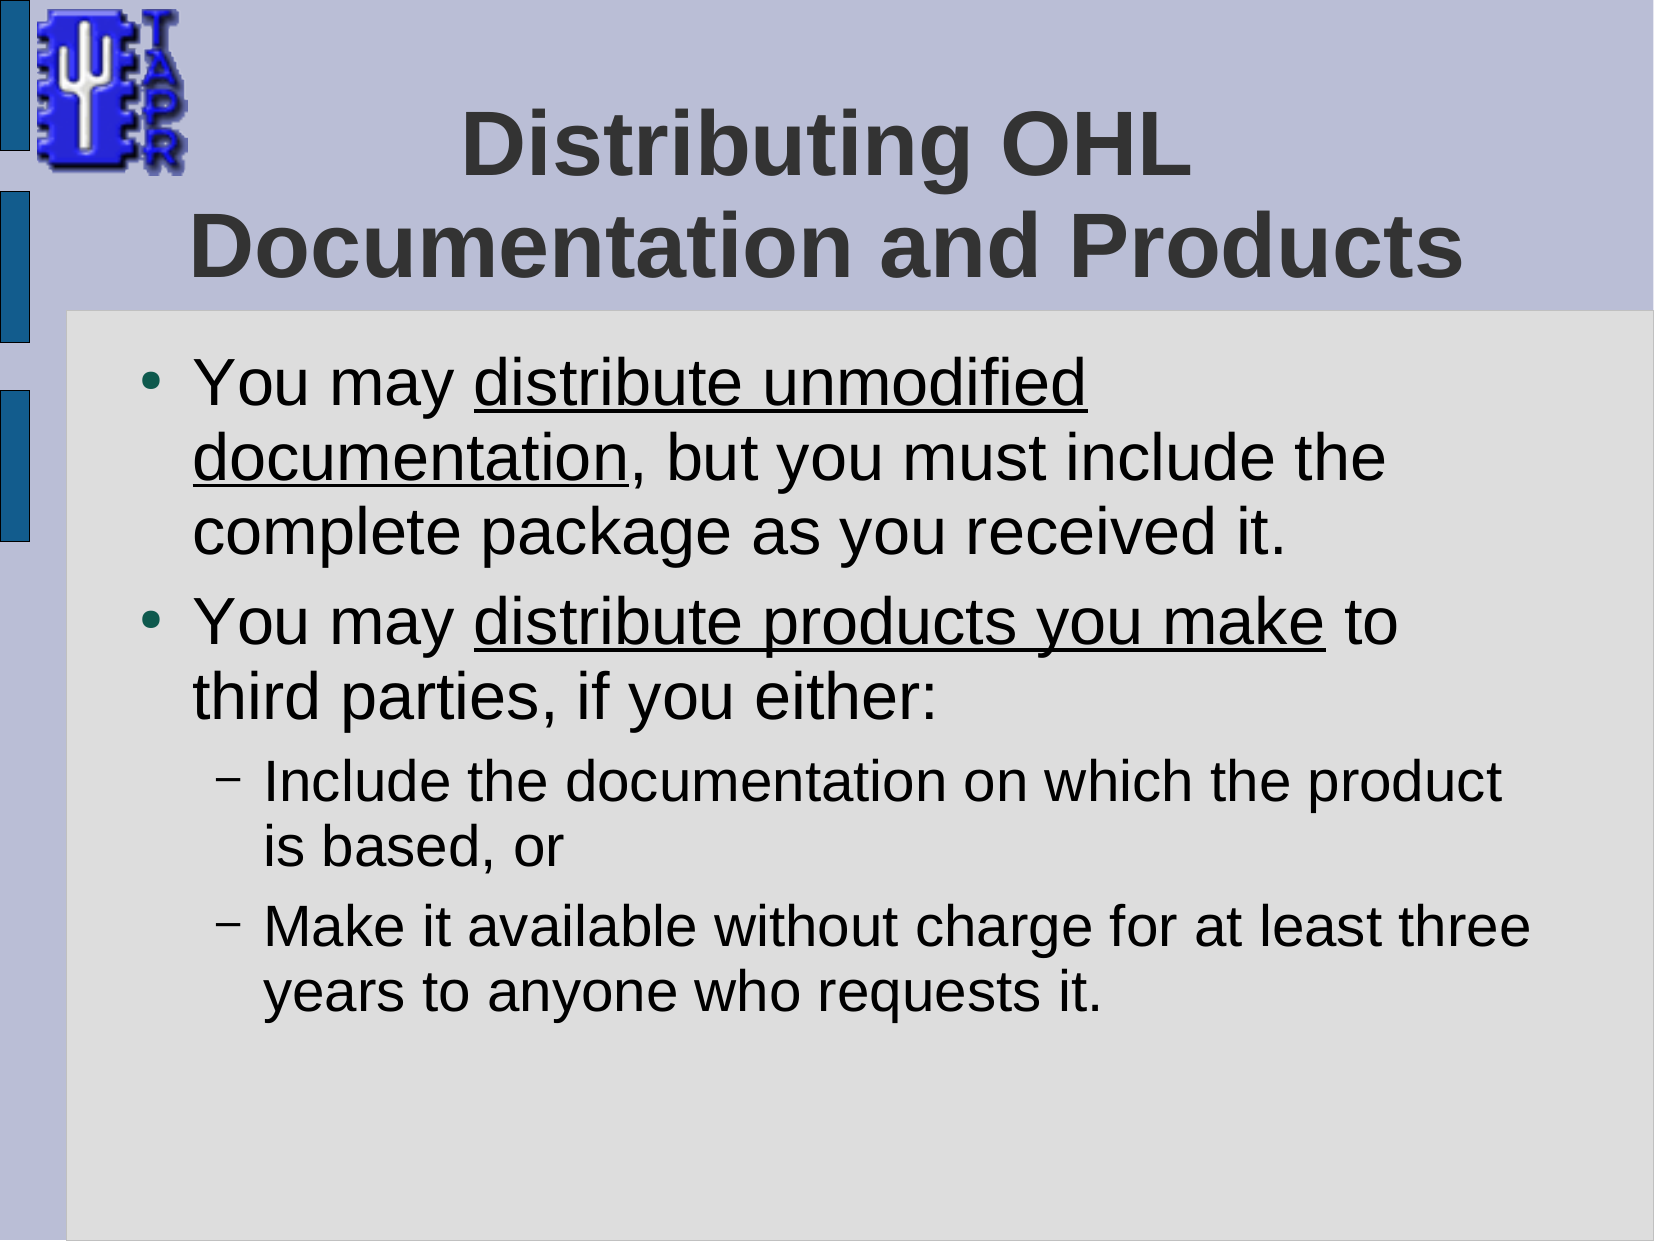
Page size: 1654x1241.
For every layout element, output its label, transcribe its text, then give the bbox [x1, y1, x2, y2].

title Distributing OHL Documentation and Products [121, 91, 1534, 299]
picture [37, 9, 188, 176]
list You may distribute unmodified documentation, but you must include the complete package as you received it. You may distribute products you make to third parties, if you either: Include the documentation on which the product is based, or Make it available without charge for at least three years to anyone who requests it. [121, 344, 1534, 1127]
